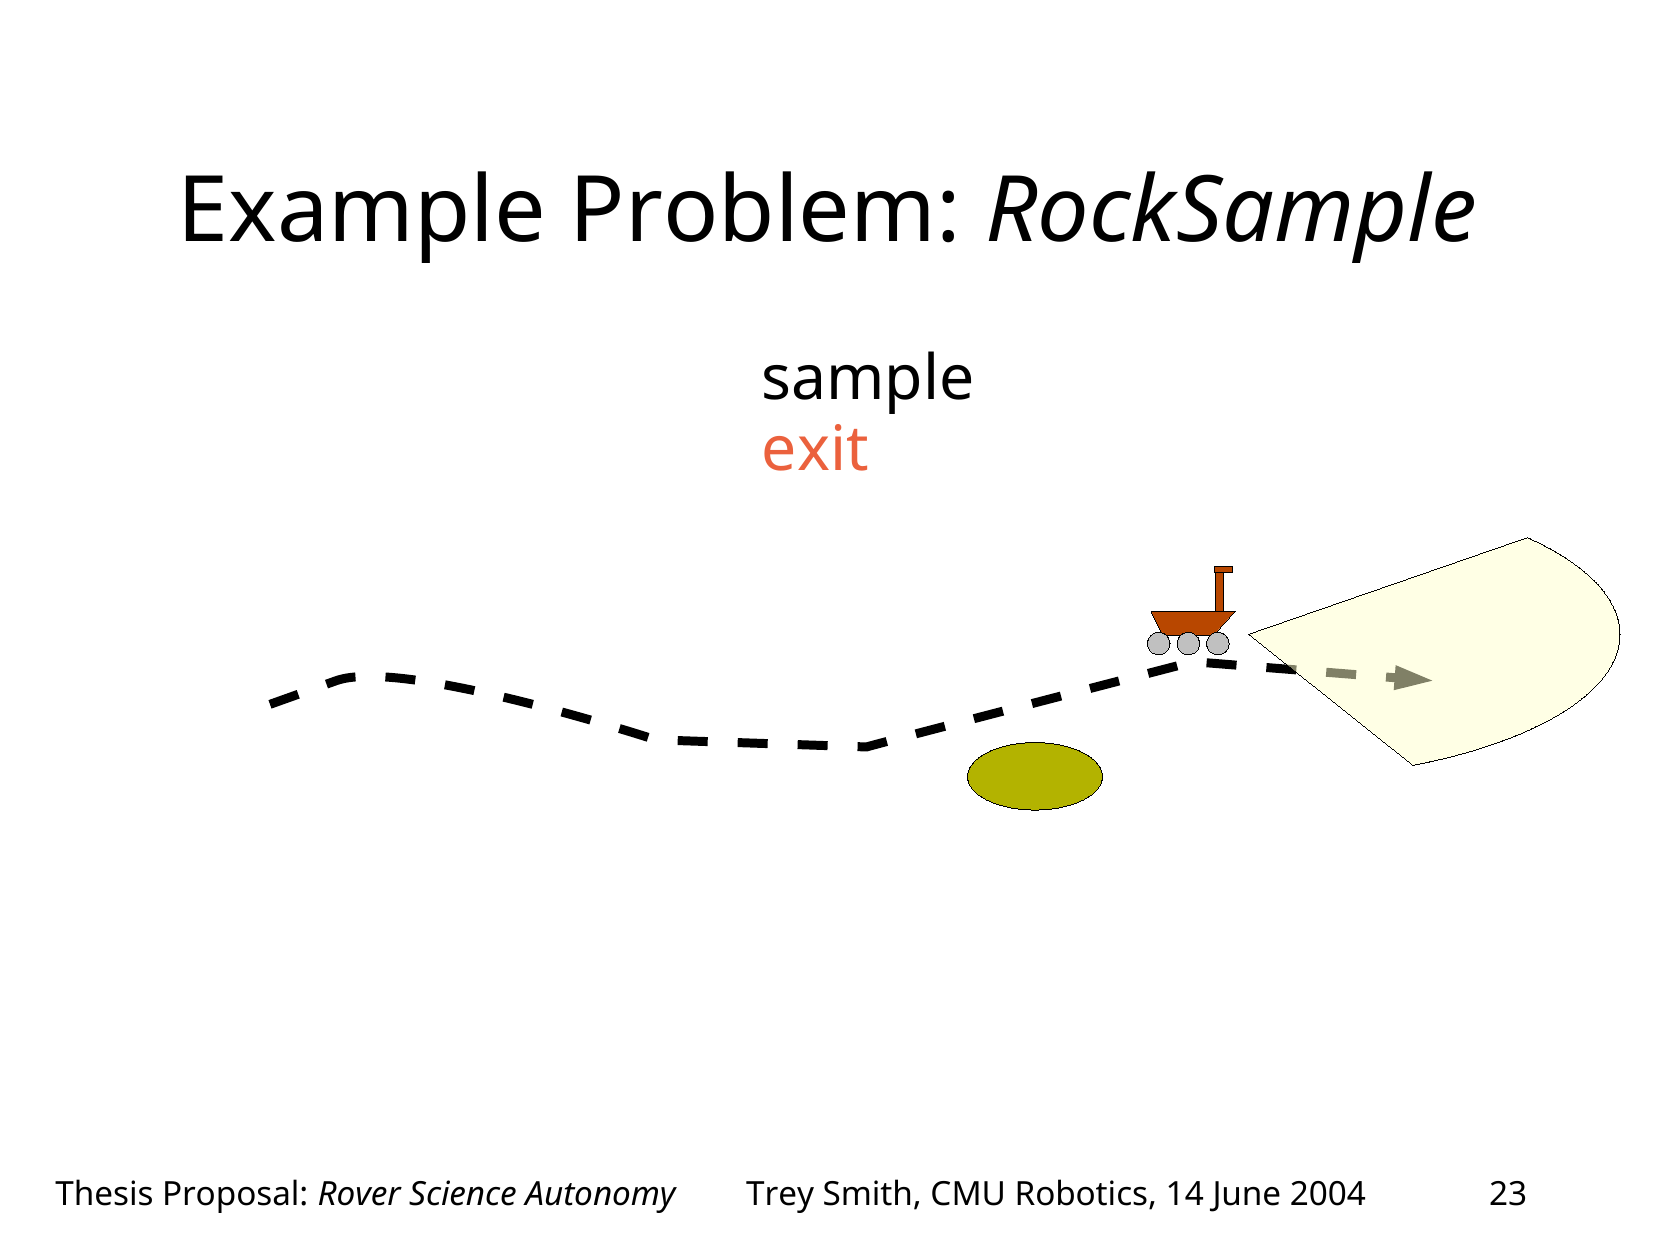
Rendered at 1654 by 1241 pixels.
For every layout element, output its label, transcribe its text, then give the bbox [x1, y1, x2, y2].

text_box [1248, 537, 1621, 766]
text_box exit [761, 403, 860, 479]
text_box [1147, 566, 1236, 655]
text_box sample [761, 332, 964, 408]
title Example Problem: RockSample [121, 102, 1534, 311]
text_box [967, 742, 1103, 811]
